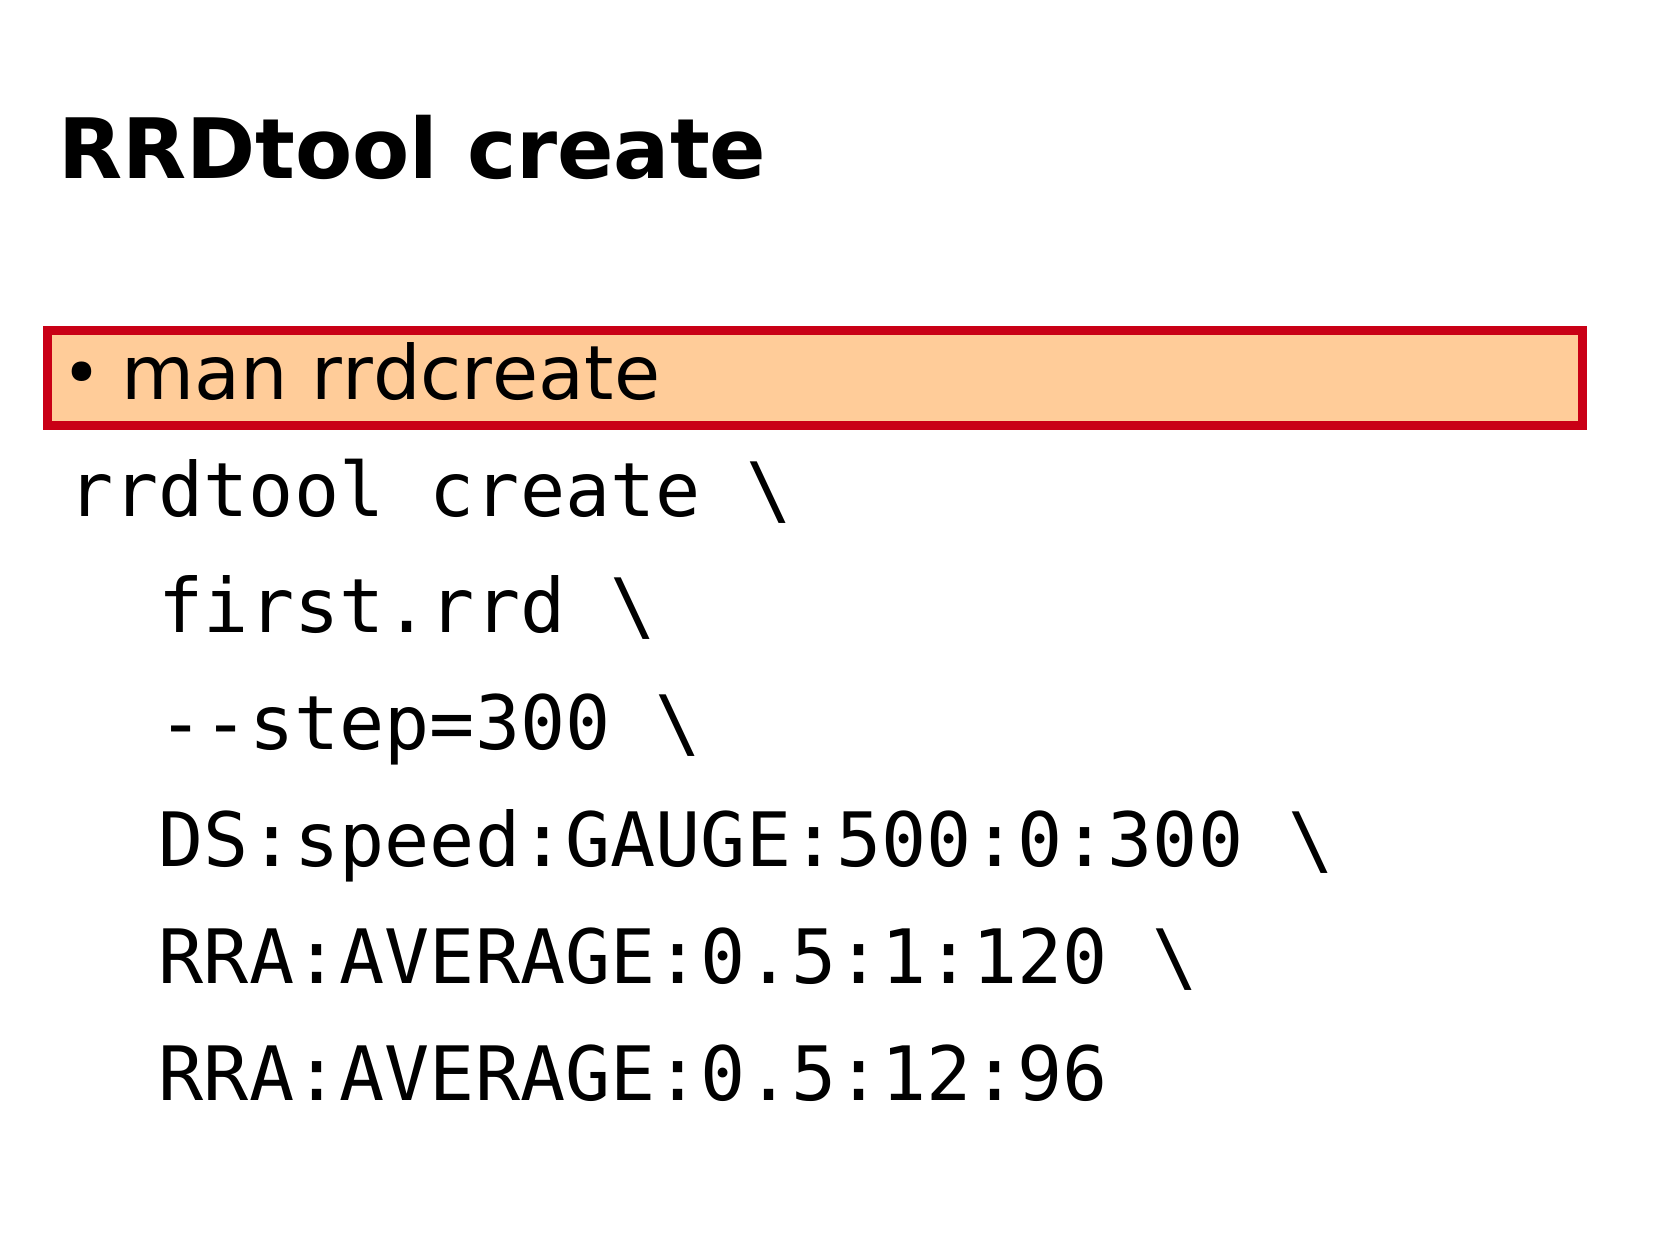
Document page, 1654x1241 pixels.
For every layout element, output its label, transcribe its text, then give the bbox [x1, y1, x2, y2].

text_box [1571, 330, 1583, 426]
title RRDtool create [59, 75, 1607, 225]
list man rrdcreate rrdtool create \ first.rrd \ --step=300 \ DS:speed:GAUGE:500:0:300 \ RRA:AVERAGE:0.5:1:120 \ RRA:AVERAGE:0.5:12:96 [50, 329, 1571, 1119]
